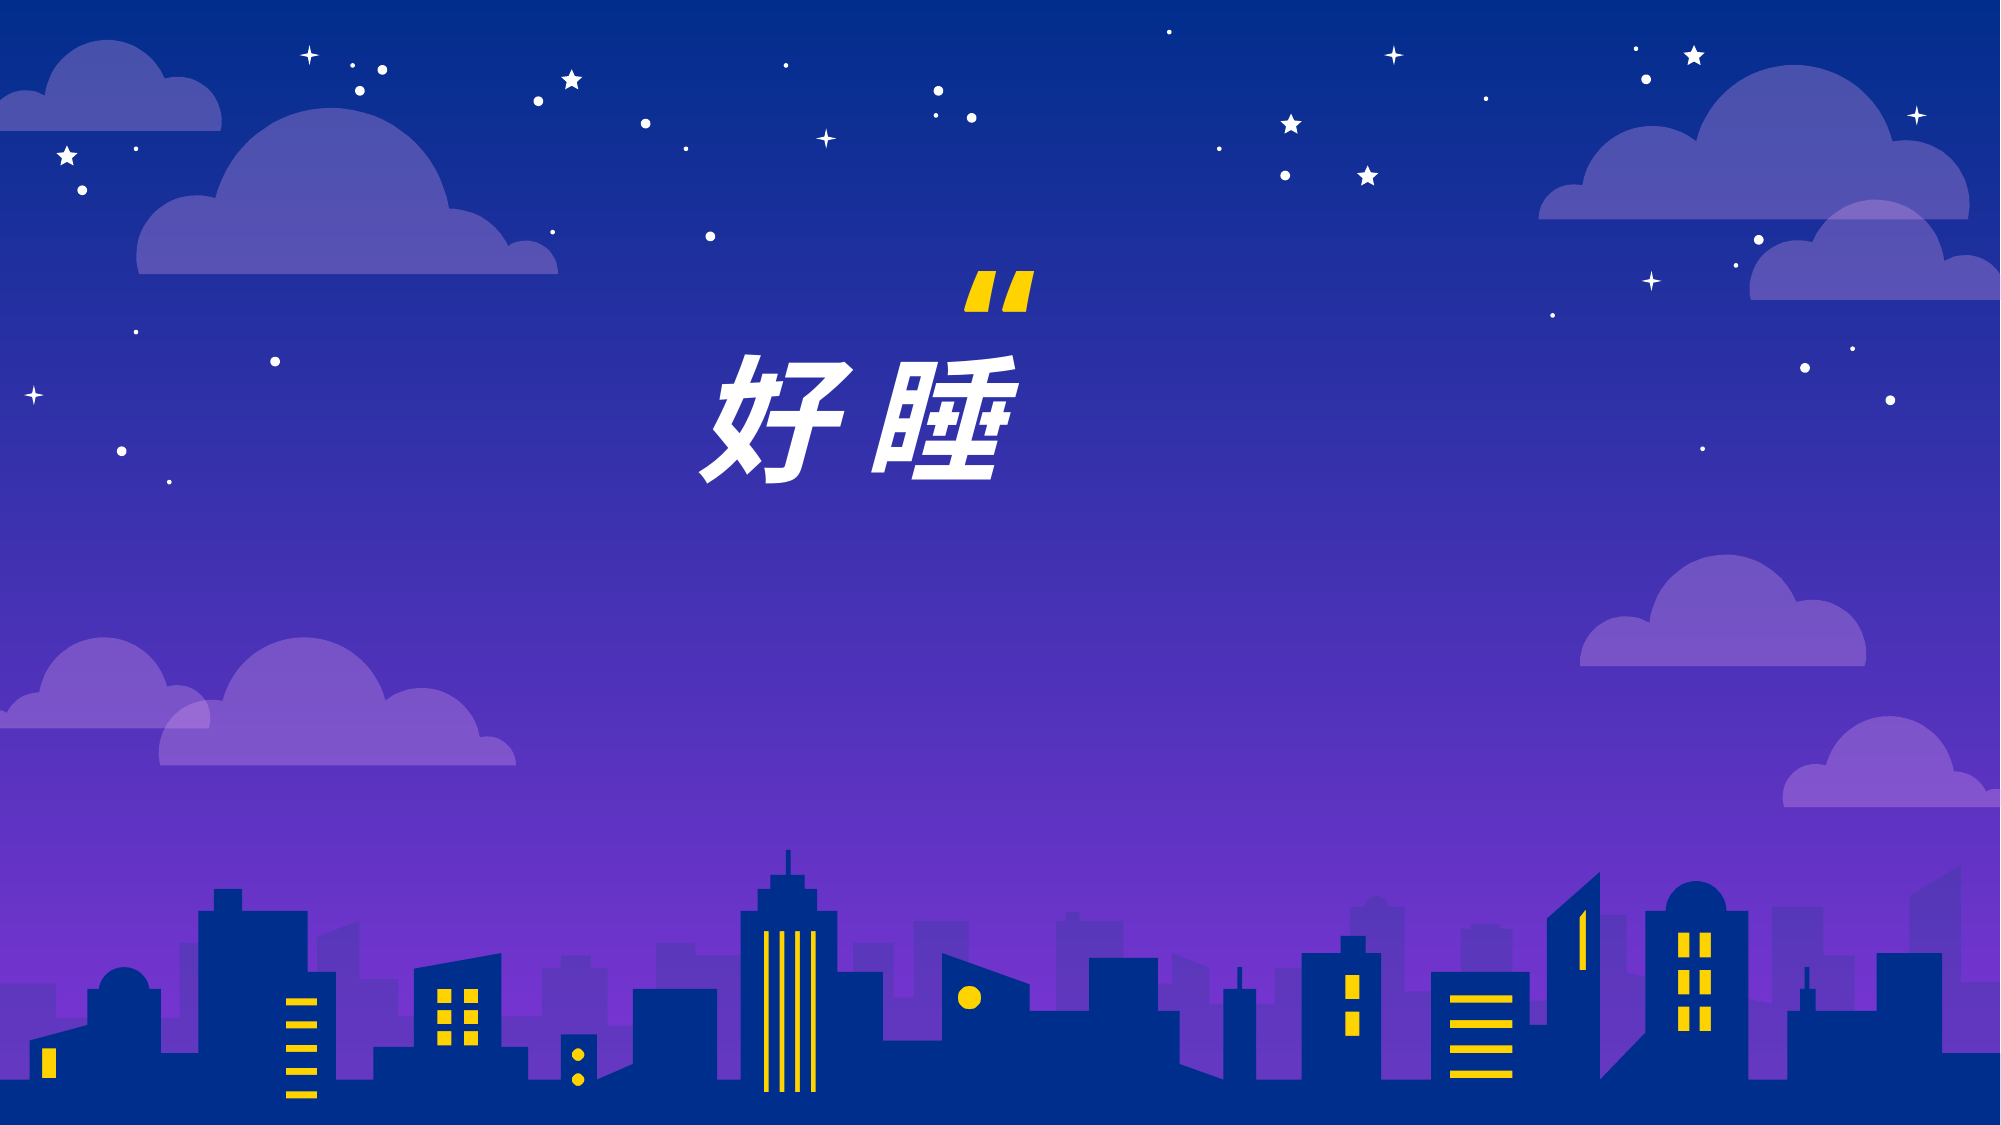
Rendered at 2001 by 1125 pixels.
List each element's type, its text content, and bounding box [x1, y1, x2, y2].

list 好 睡 [664, 337, 1364, 518]
